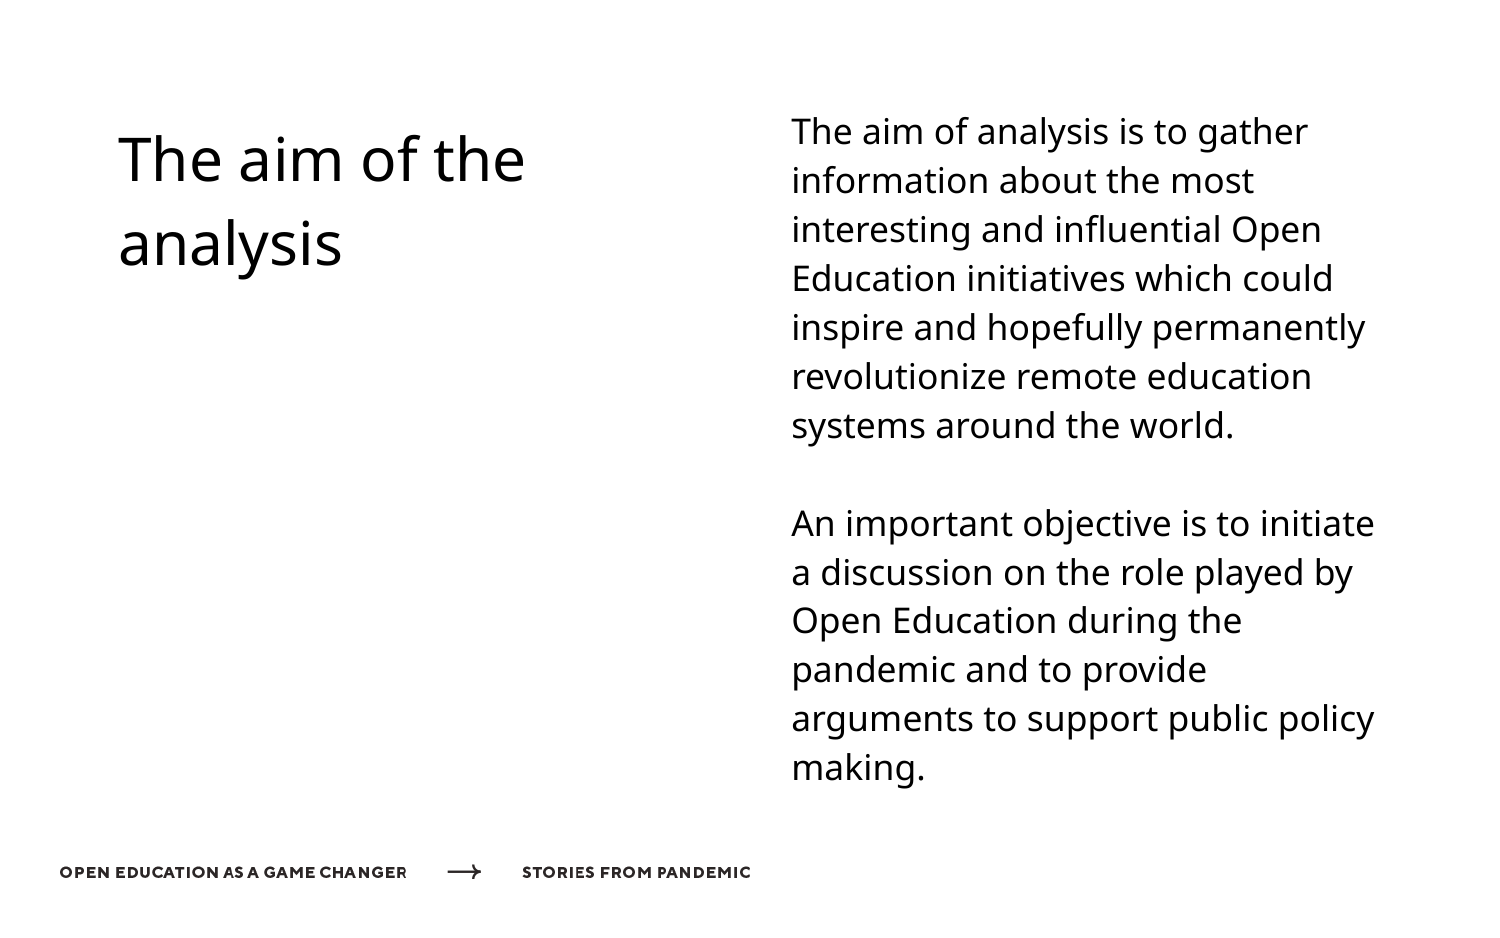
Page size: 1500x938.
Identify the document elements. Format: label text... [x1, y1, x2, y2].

list The aim of the analysis [118, 110, 709, 770]
list The aim of analysis is to gather information about the most interesting and influential Open Education initiatives which could inspire and hopefully permanently revolutionize remote education systems around the world. An important objective is to initiate a discussion on the role played by Open Education during the pandemic and to provide arguments to support public policy making. [791, 103, 1382, 762]
picture [59, 799, 750, 879]
